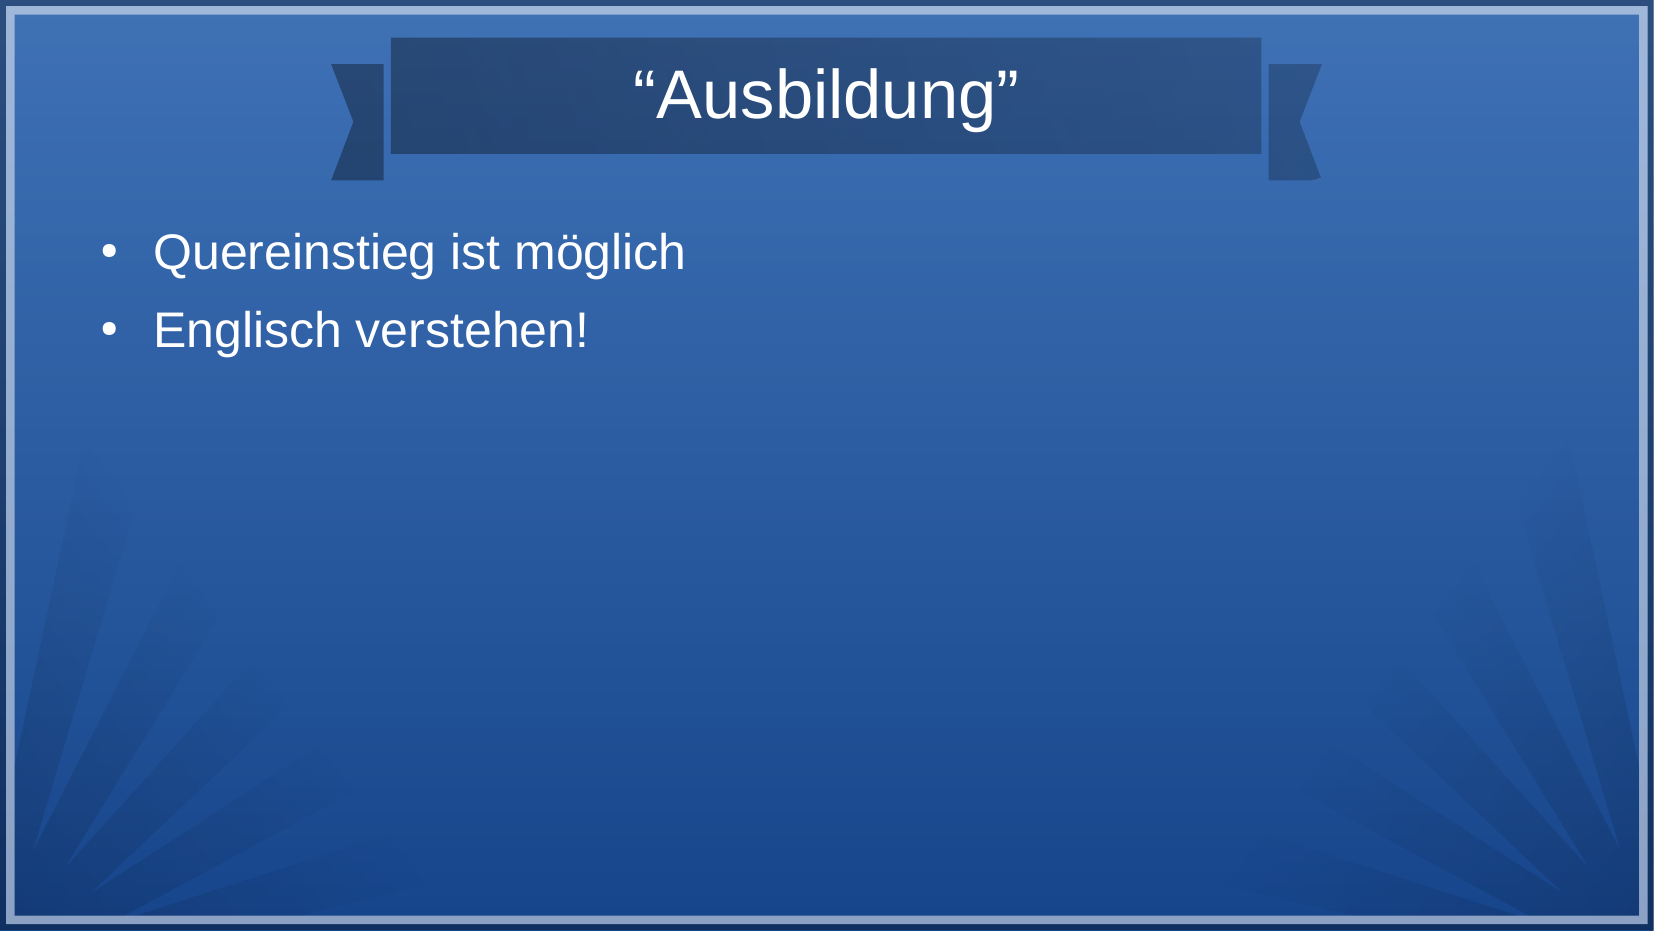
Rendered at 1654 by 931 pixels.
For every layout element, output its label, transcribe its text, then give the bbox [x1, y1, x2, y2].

title “Ausbildung” [389, 35, 1264, 154]
list Quereinstieg ist möglich Englisch verstehen! [82, 224, 1571, 848]
